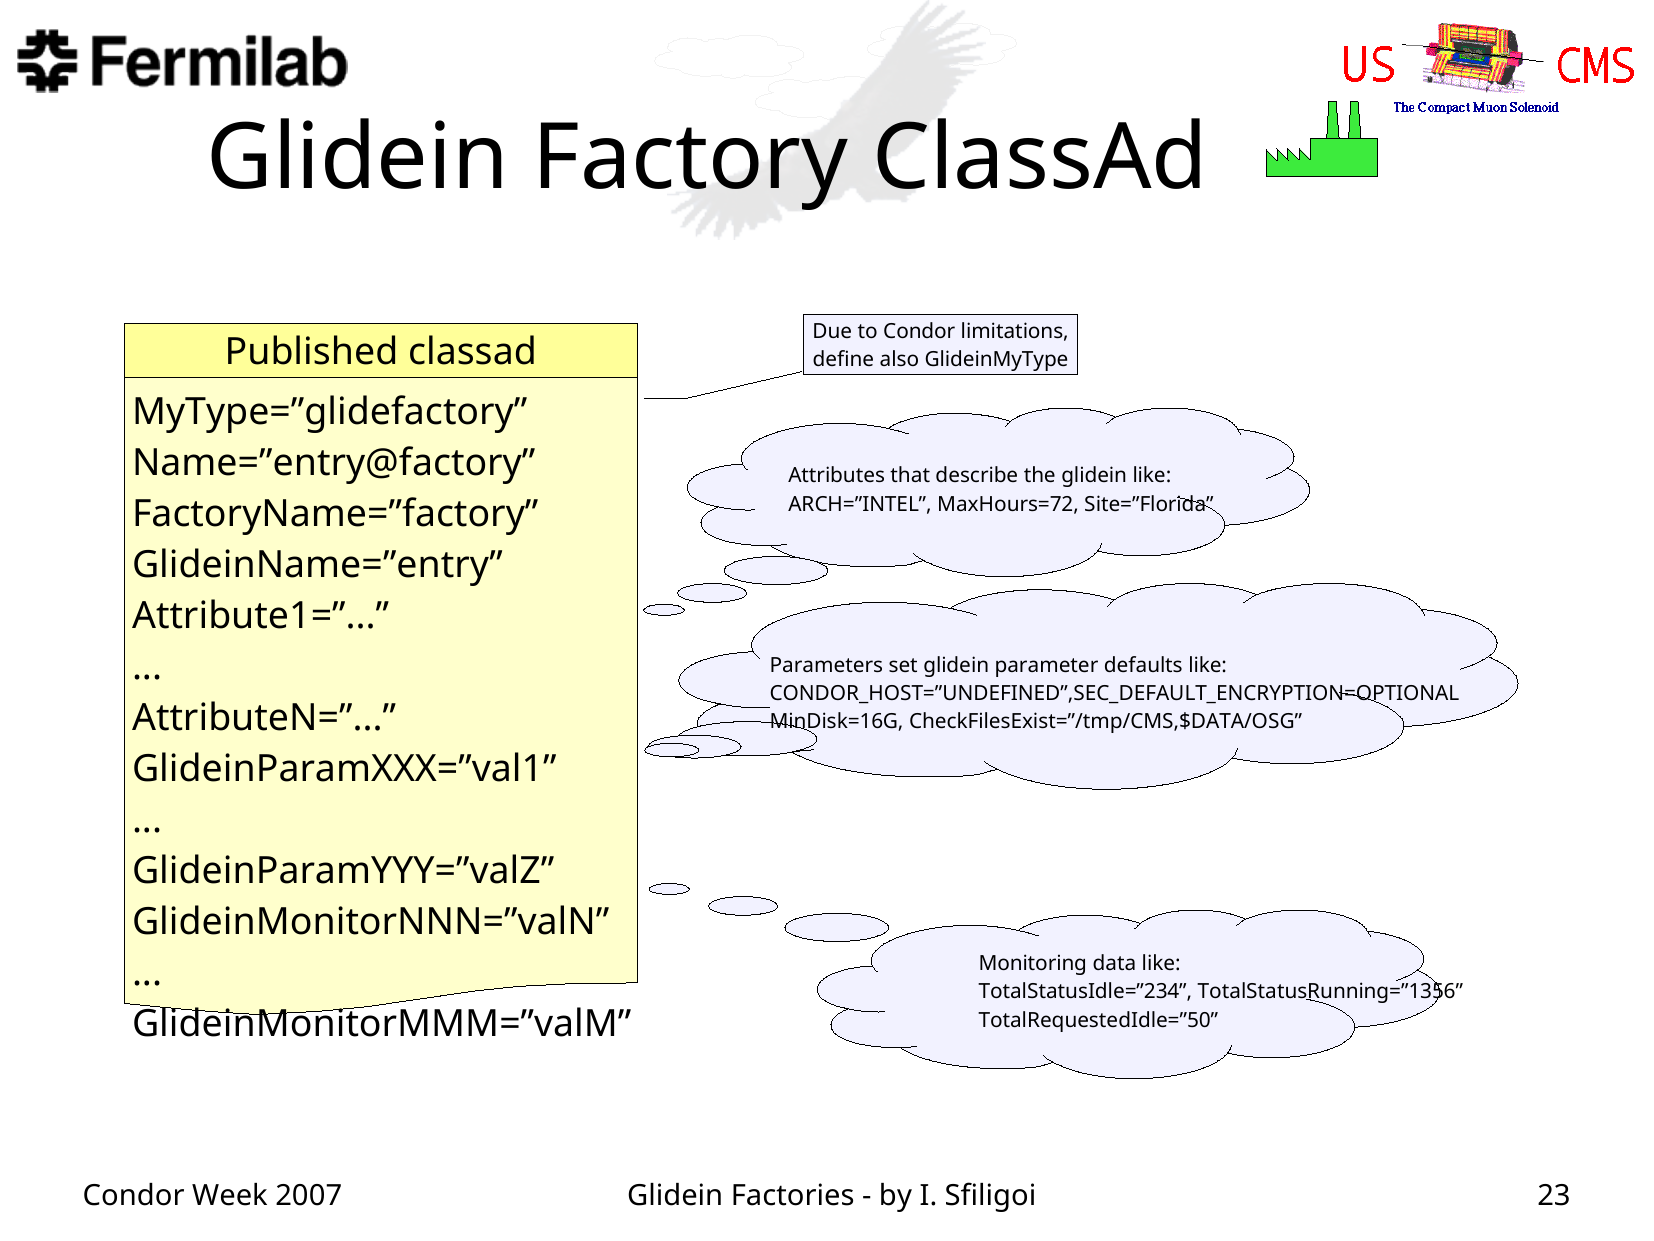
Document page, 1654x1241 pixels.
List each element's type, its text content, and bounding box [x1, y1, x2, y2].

text_box [1513, 671, 1519, 695]
picture [1340, 23, 1636, 114]
text_box Published classad [124, 323, 638, 378]
text_box [1266, 101, 1378, 177]
text_box Parameters set glidein parameter defaults like: CONDOR_HOST=”UNDEFINED”,SEC_DEFAULT_ENCRYPTION=OPTIONAL MinDisk=16G, CheckFilesExist=”/tmp/CMS,$DATA/OSG” [754, 642, 1513, 751]
title Glidein Factory ClassAd [82, 49, 1571, 257]
text_box [644, 583, 1497, 790]
text_box Monitoring data like: TotalStatusIdle=”234”, TotalStatusRunning=”1356” TotalRequestedIdle=”50” [817, 910, 1440, 1079]
text_box MyType=”glidefactory” Name=”entry@factory” FactoryName=”factory” GlideinName=”entry” Attribute1=”...” ... AttributeN=”...” GlideinParamXXX=”val1” ... GlideinParamYYY=”valZ” GlideinMonitorNNN=”valN” ... GlideinMonitorMMM=”valM” [124, 378, 638, 1015]
picture [17, 29, 348, 93]
text_box Attributes that describe the glidein like: ARCH=”INTEL”, MaxHours=72, Site=”Florida” [687, 408, 1310, 585]
text_box Due to Condor limitations, define also GlideinMyType [803, 314, 1078, 374]
text_box Monitoring data like: TotalStatusIdle=”234”, TotalStatusRunning=”1356” TotalRequestedIdle=”50” [784, 913, 889, 942]
